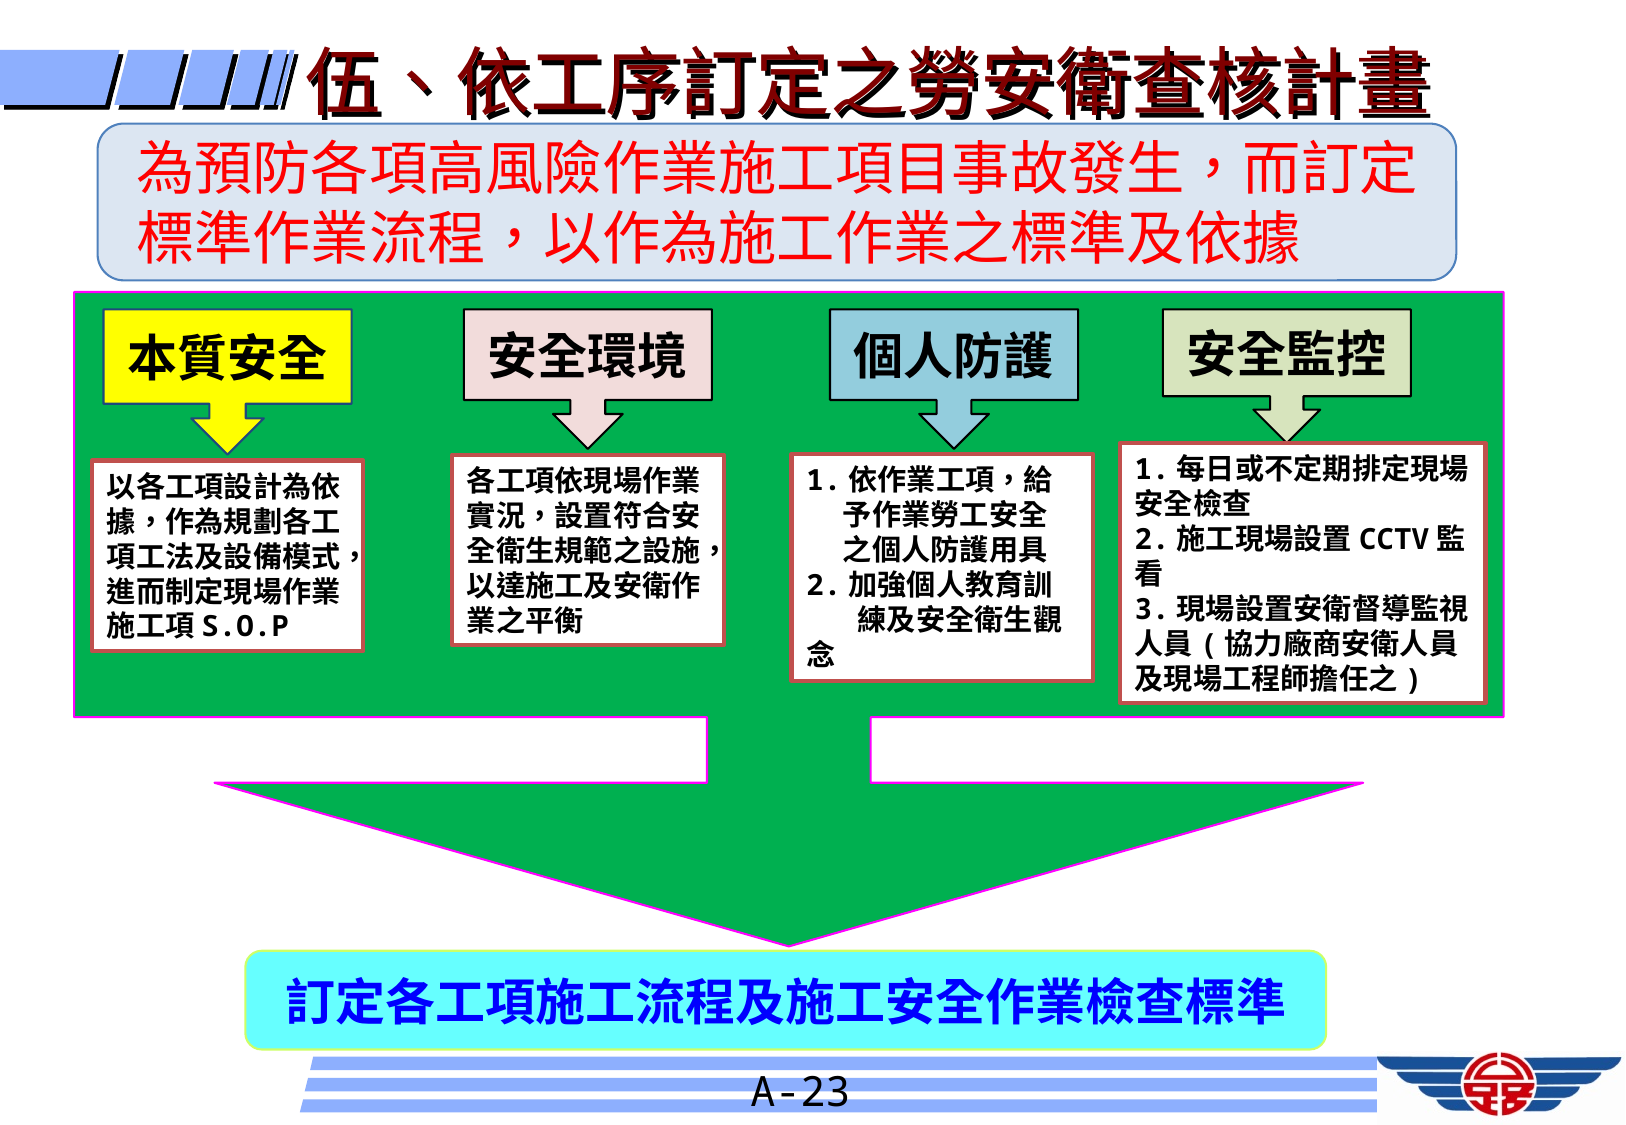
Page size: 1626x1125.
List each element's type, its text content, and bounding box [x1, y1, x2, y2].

text_box 各工項依現場作業實況，設置符合安全衛生規範之設施，以達施工及安衛作業之平衡 [451, 454, 724, 646]
text_box 個人防護 [830, 309, 1079, 449]
text_box 本質安全 [103, 309, 352, 455]
text_box 以各工項設計為依據，作為規劃各工項工法及設備模式，進而制定現場作業施工項S.O.P [91, 460, 364, 652]
text_box [97, 123, 121, 281]
text_box 安全監控 [1162, 309, 1411, 441]
text_box 訂定各工項施工流程及施工安全作業檢查標準 [245, 950, 1327, 1050]
text_box 1.每日或不定期排定現場安全檢查 2.施工現場設置CCTV監看 3.現場設置安衛督導監視人員(協力廠商安衛人員及現場工程師擔任之) [1119, 443, 1486, 671]
text_box 伍、依工序訂定之勞安衛查核計畫 [291, 27, 1462, 140]
text_box 安全環境 [463, 309, 712, 449]
text_box 為預防各項高風險作業施工項目事故發生，而訂定標準作業流程，以作為施工作業之標準及依據 [121, 123, 1462, 281]
text_box 1.依作業工項，給 予作業勞工安全 之個人防護用具 2.加強個人教育訓 練及安全衛生觀念 [791, 453, 1094, 682]
text_box [74, 291, 1504, 947]
